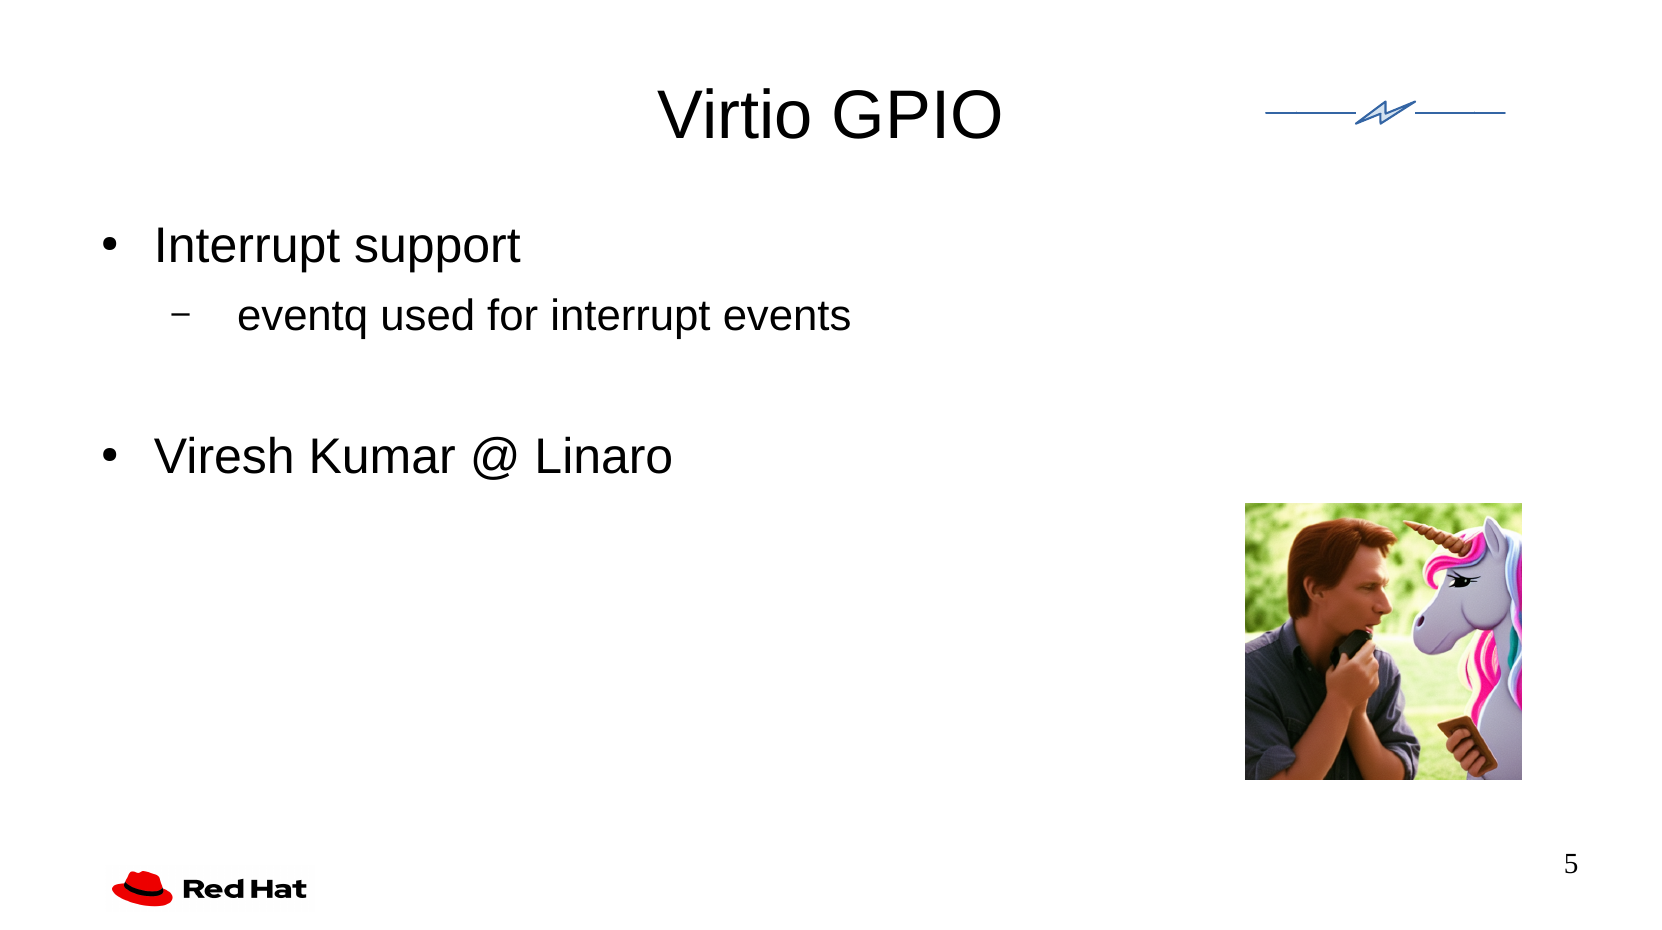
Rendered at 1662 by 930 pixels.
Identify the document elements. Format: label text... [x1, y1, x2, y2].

list Interrupt support eventq used for interrupt events Viresh Kumar @ Linaro [83, 217, 1579, 757]
picture [105, 865, 315, 912]
picture [1245, 503, 1522, 781]
text_box [1355, 101, 1416, 124]
title Virtio GPIO [83, 36, 1579, 193]
